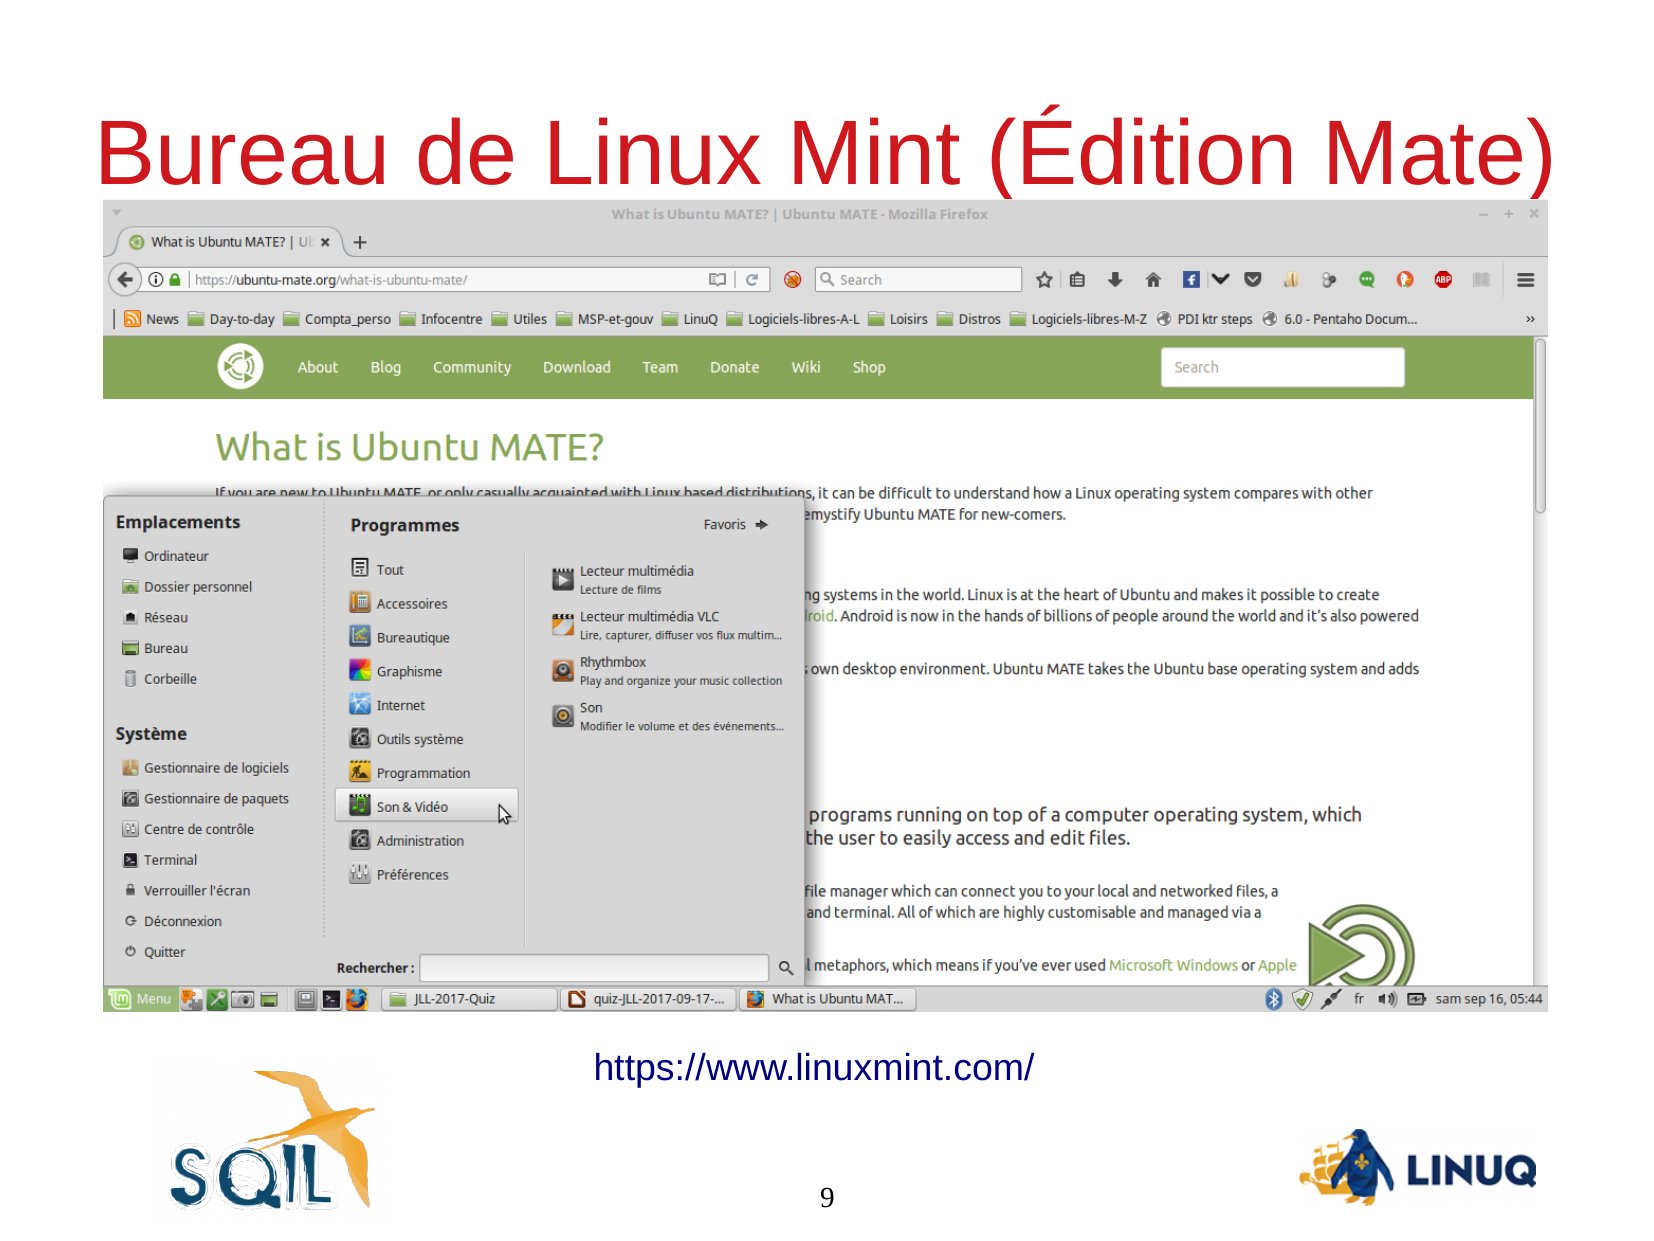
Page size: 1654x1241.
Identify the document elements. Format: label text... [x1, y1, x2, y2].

picture [1299, 1129, 1536, 1206]
picture [153, 1060, 390, 1220]
title Bureau de Linux Mint (Édition Mate) [82, 49, 1571, 257]
text_box https://www.linuxmint.com/ [578, 1039, 1061, 1096]
picture [103, 199, 1548, 1012]
